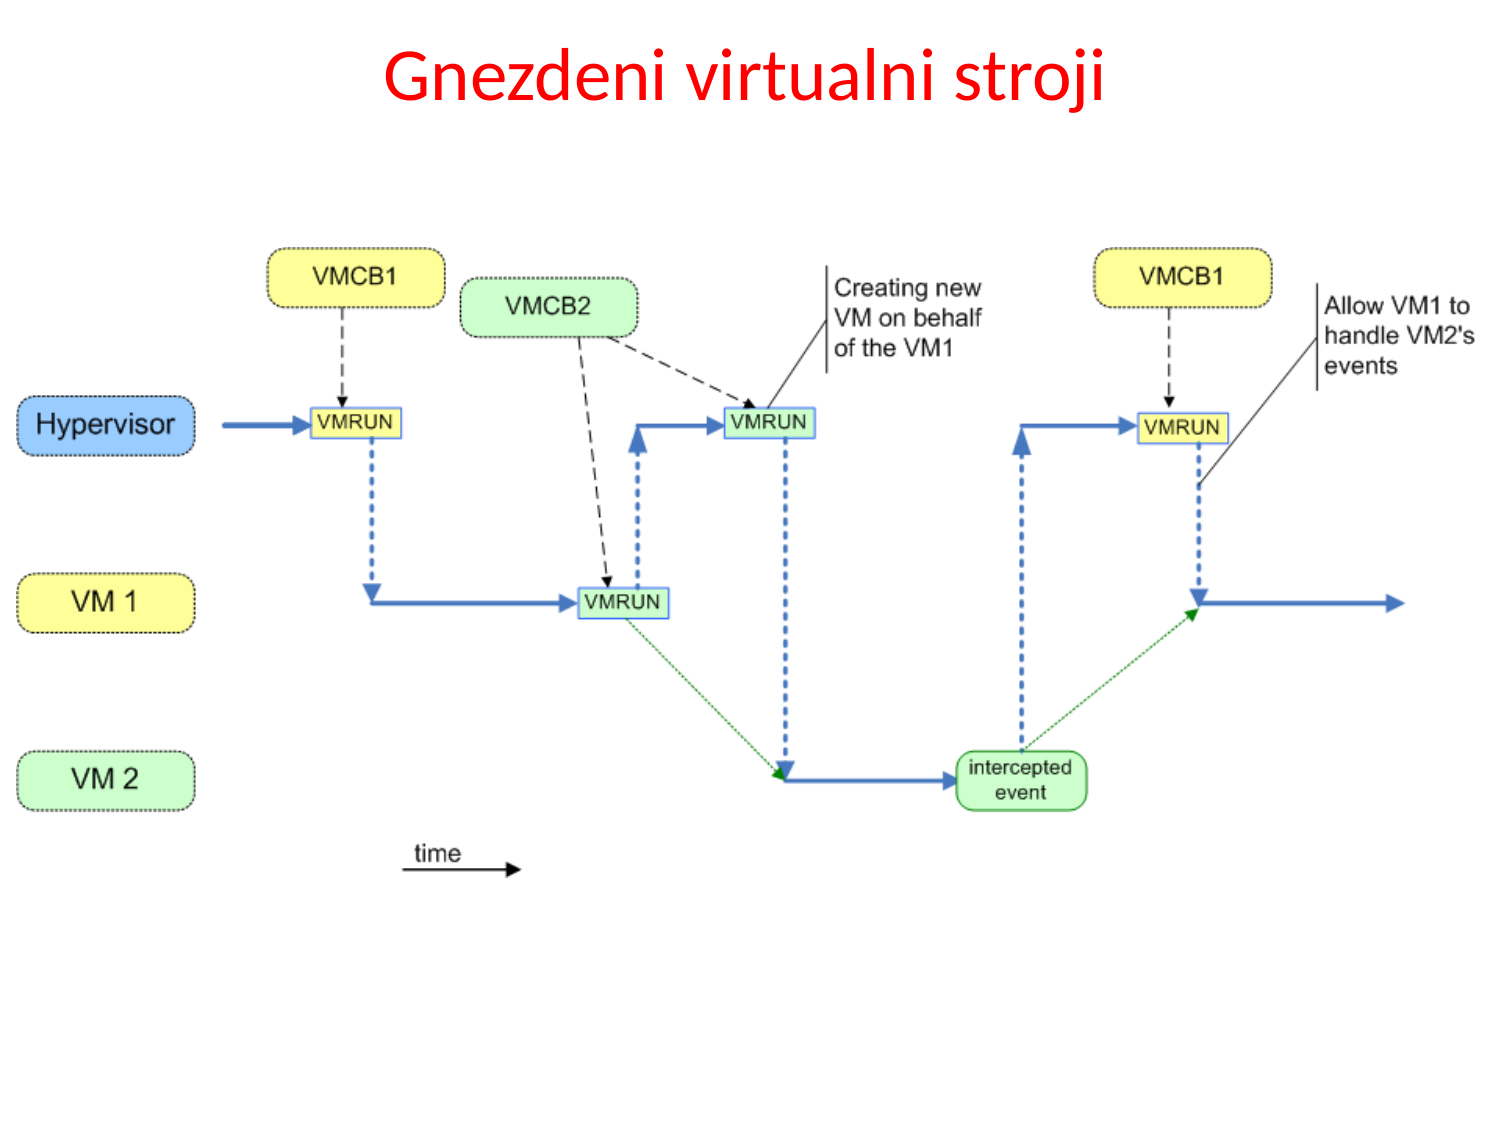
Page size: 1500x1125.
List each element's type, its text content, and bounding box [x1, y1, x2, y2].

picture [16, 247, 1484, 878]
title Gnezdeni virtualni stroji [70, 0, 1421, 141]
